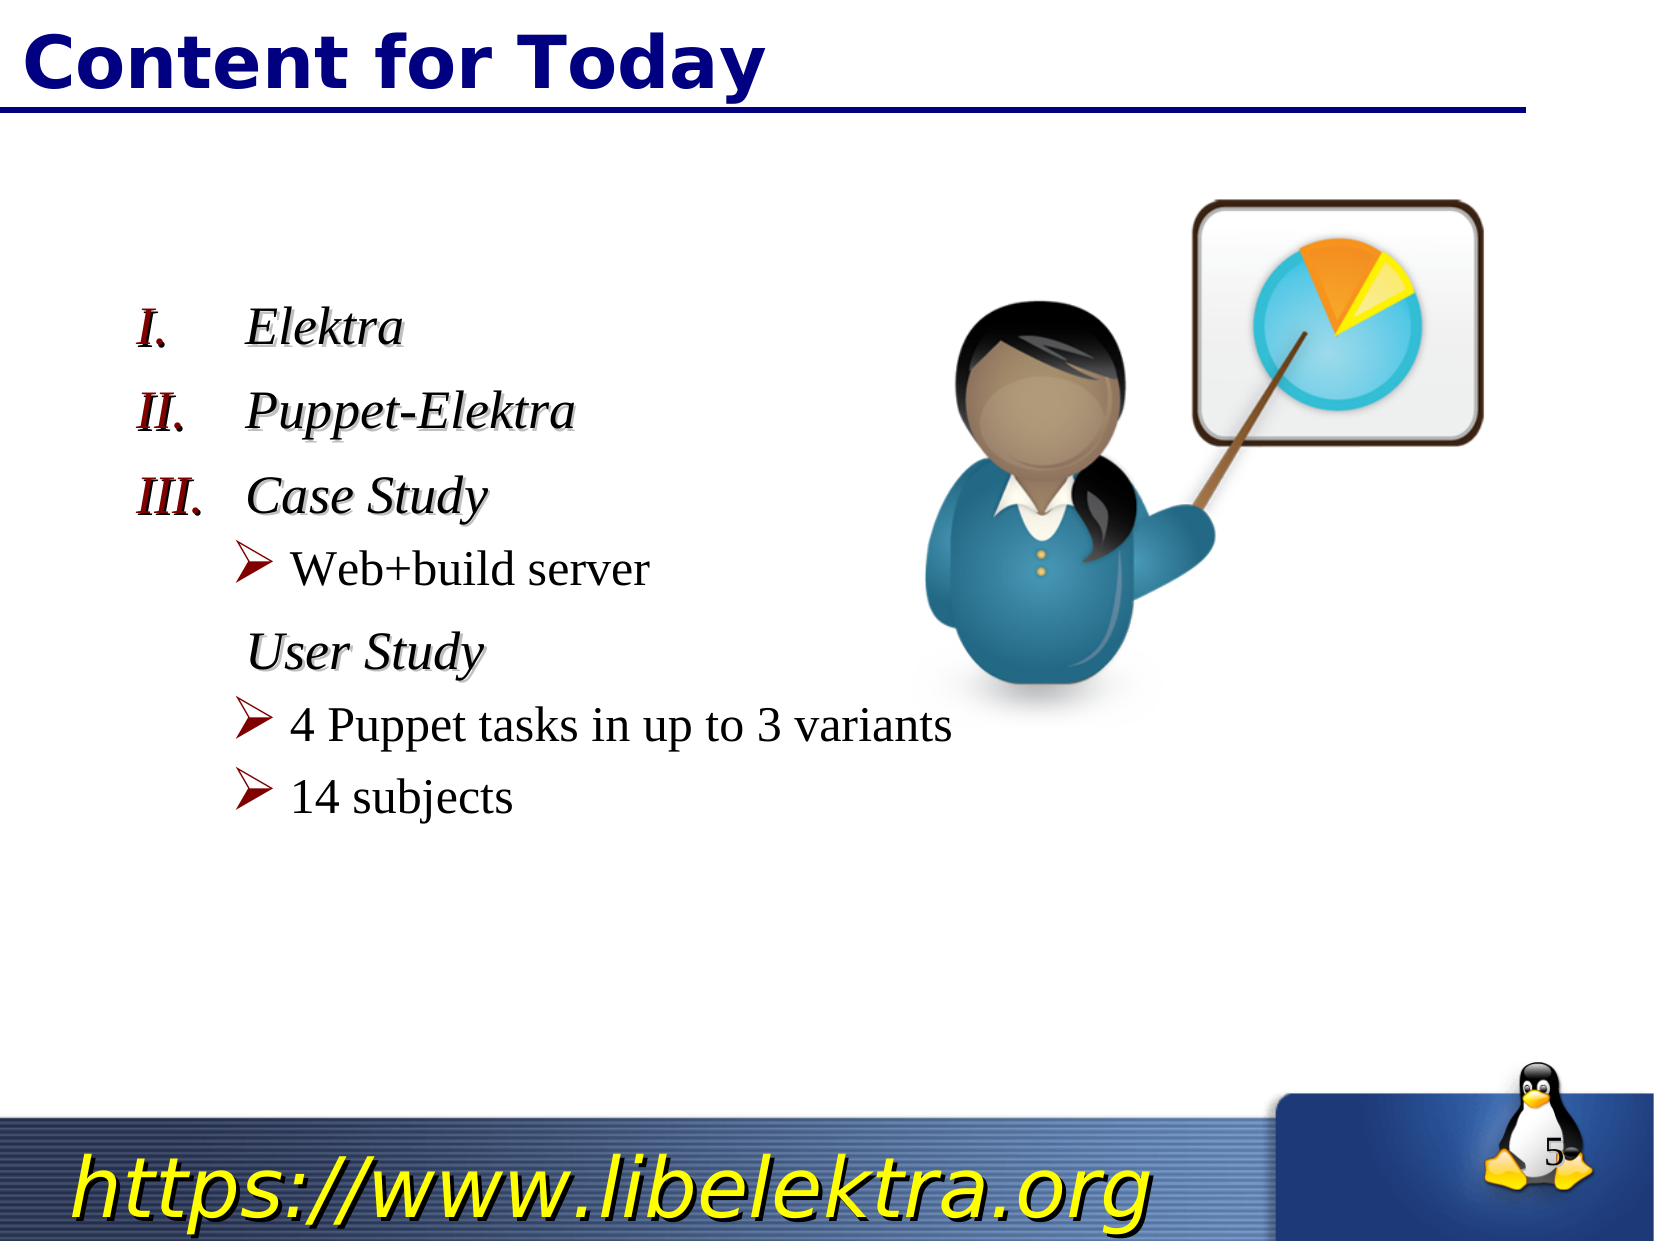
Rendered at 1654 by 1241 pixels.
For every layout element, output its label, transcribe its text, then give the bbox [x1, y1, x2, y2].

text_box <Foliennummer> [1248, 1122, 1566, 1178]
picture [0, 1061, 1654, 1241]
list Elektra Puppet-Elektra Case Study Web+build server User Study 4 Puppet tasks in up to 3 variants 14 subjects [121, 284, 1614, 898]
picture [873, 141, 1524, 284]
text_box Content for Today [22, 14, 1611, 111]
